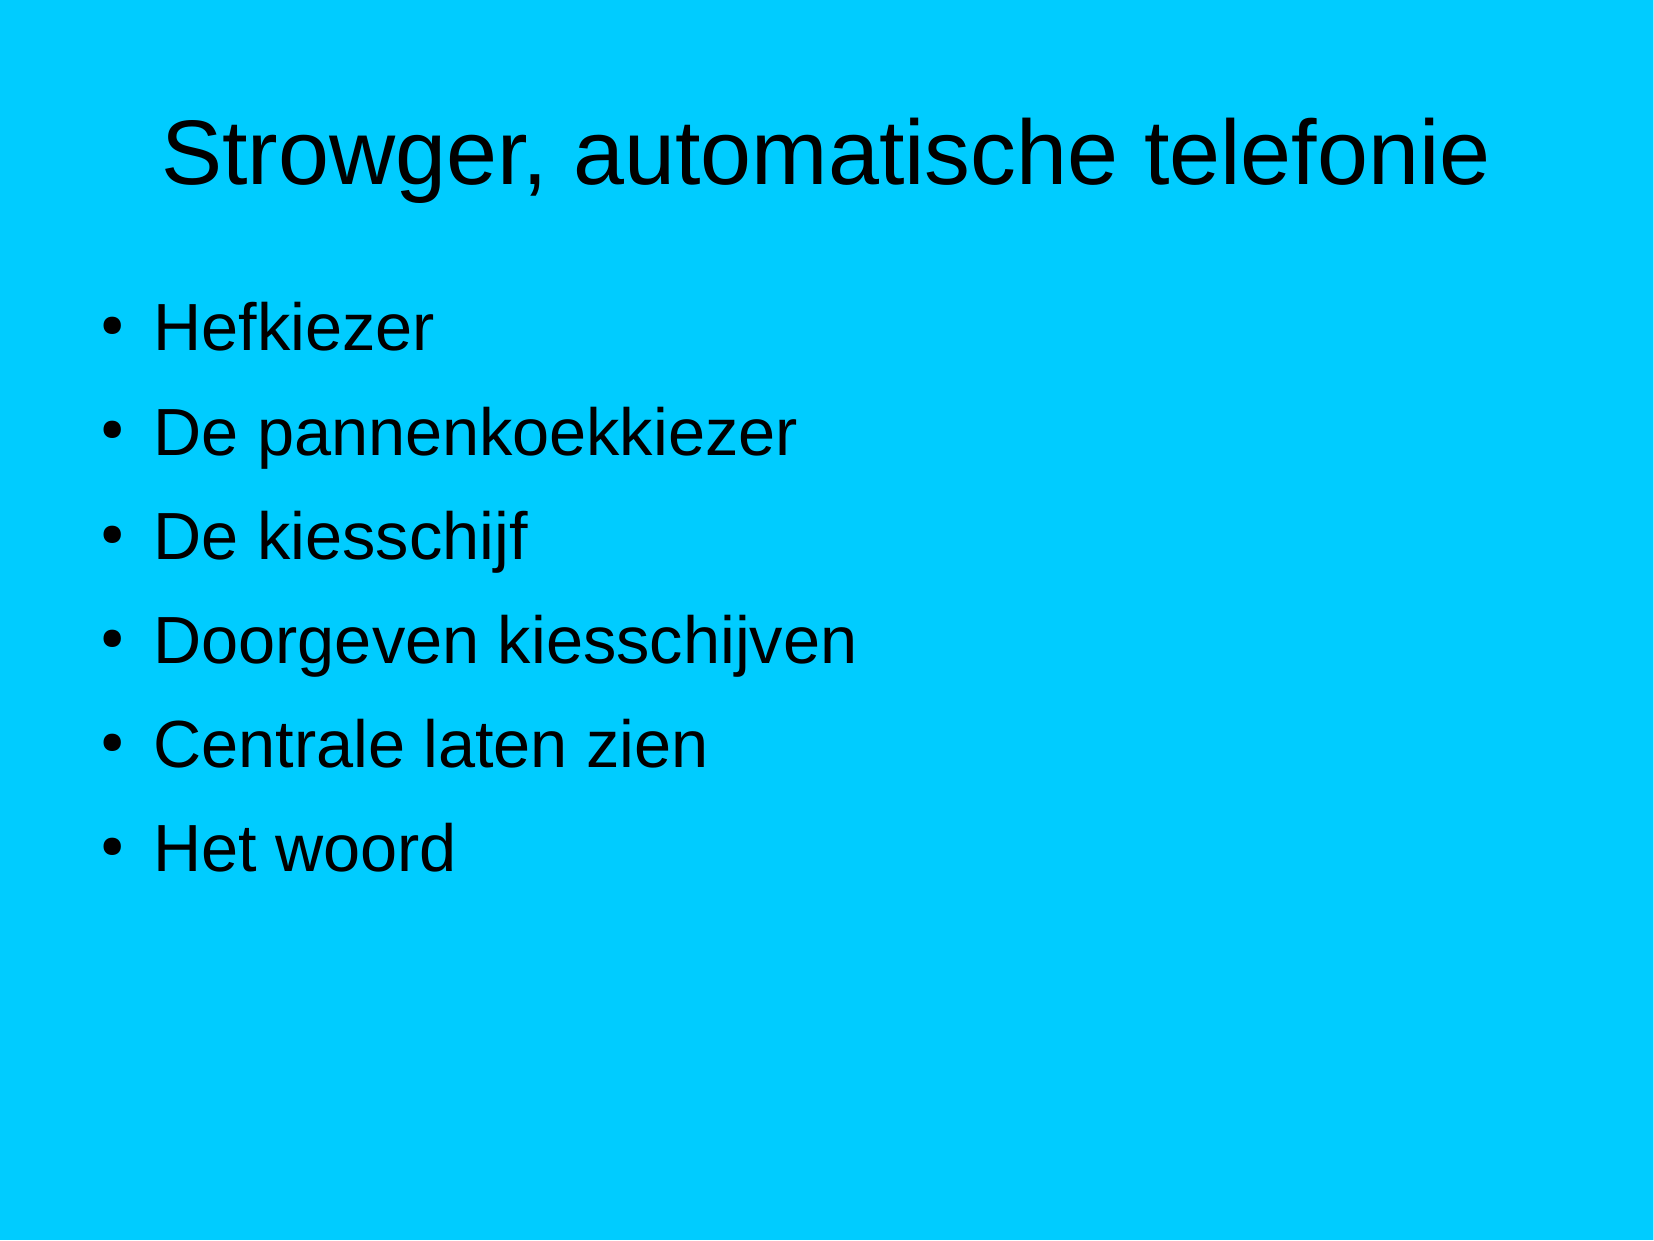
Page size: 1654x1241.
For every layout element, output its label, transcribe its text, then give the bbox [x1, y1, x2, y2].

list Hefkiezer De pannenkoekkiezer De kiesschijf Doorgeven kiesschijven Centrale laten zien Het woord [82, 290, 1571, 1109]
title Strowger, automatische telefonie [82, 49, 1571, 257]
